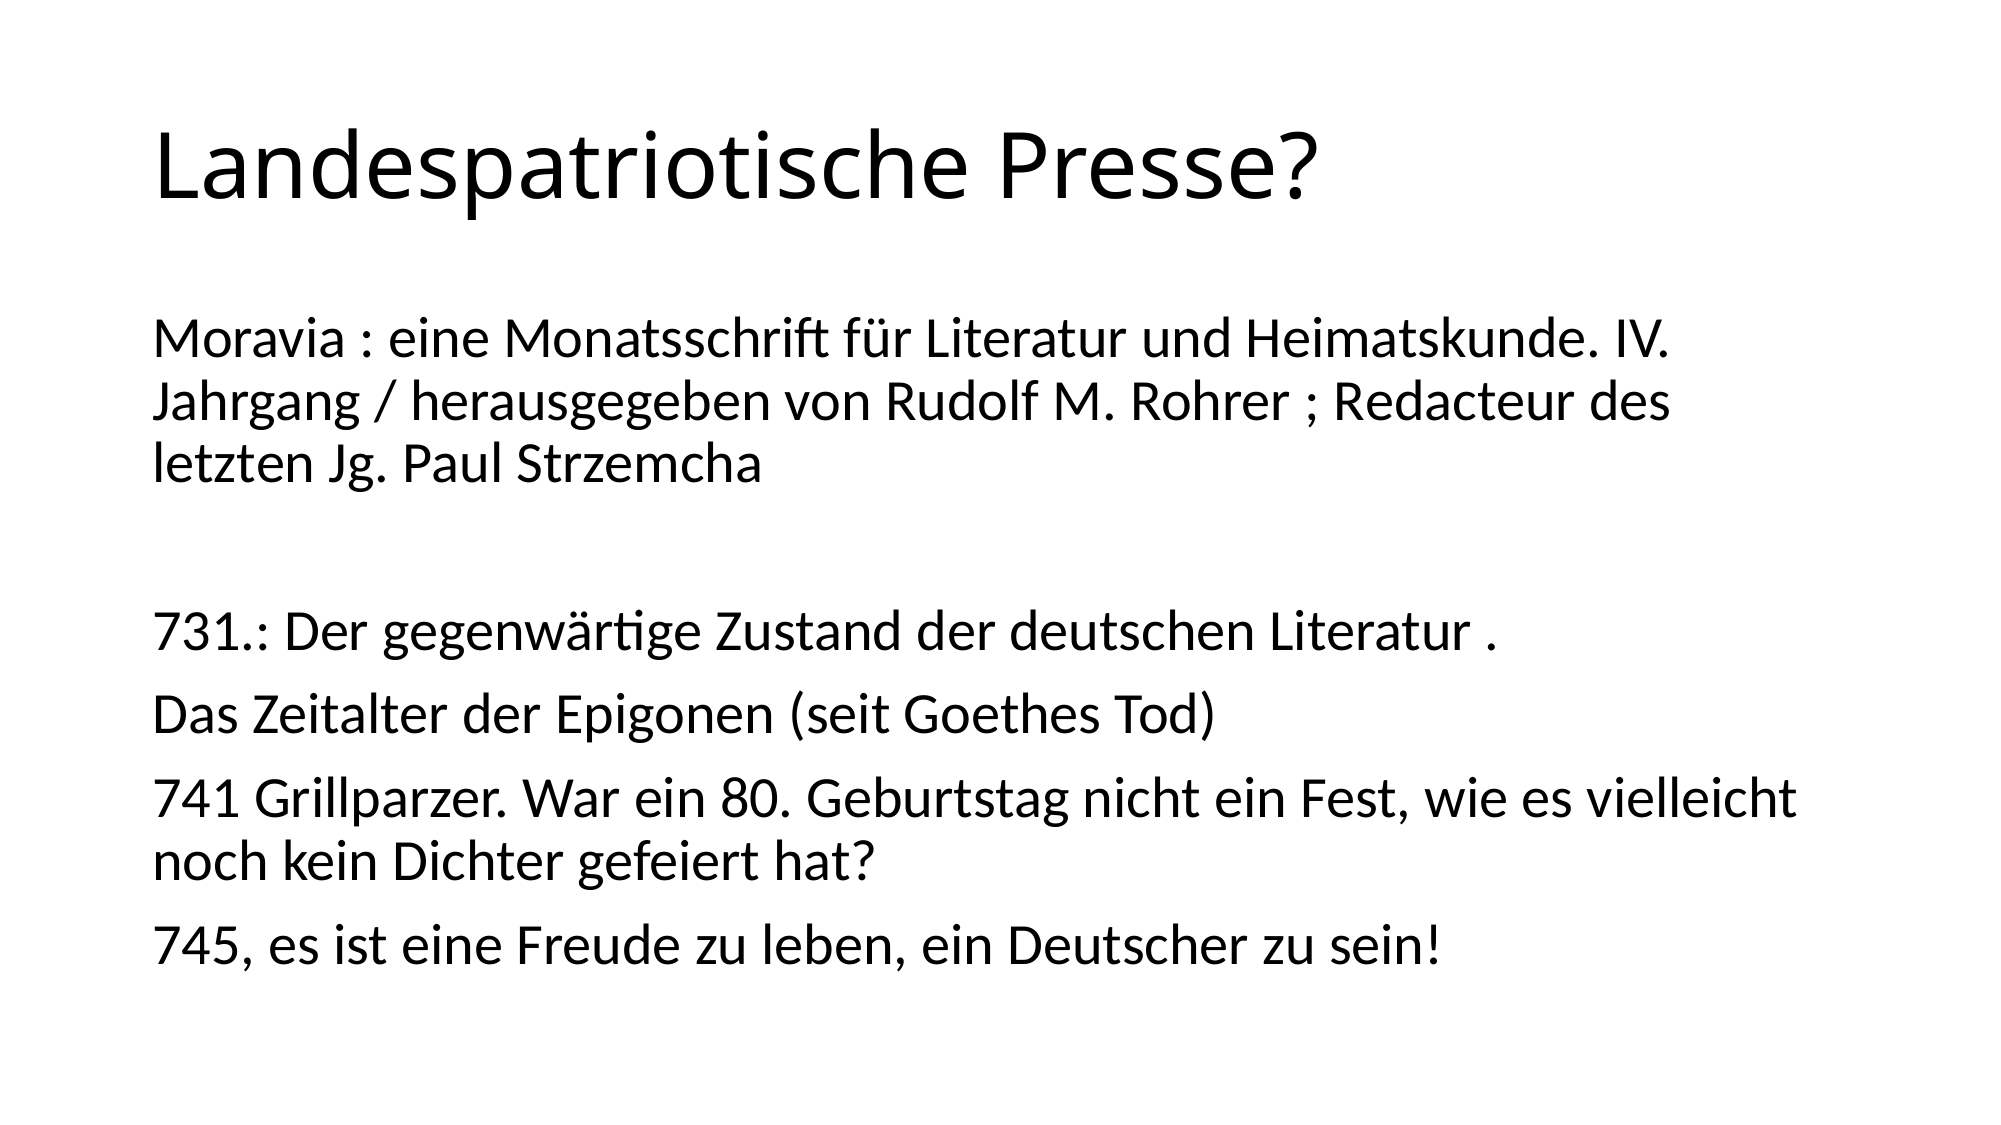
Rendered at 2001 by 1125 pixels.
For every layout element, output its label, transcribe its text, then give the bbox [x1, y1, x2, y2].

title Landespatriotische Presse? [137, 59, 1863, 278]
list Moravia : eine Monatsschrift für Literatur und Heimatskunde. IV. Jahrgang / herausgegeben von Rudolf M. Rohrer ; Redacteur des letzten Jg. Paul Strzemcha 731.: Der gegenwärtige Zustand der deutschen Literatur . Das Zeitalter der Epigonen (seit Goethes Tod) 741 Grillparzer. War ein 80. Geburtstag nicht ein Fest, wie es vielleicht noch kein Dichter gefeiert hat? 745, es ist eine Freude zu leben, ein Deutscher zu sein! [137, 299, 1863, 1014]
